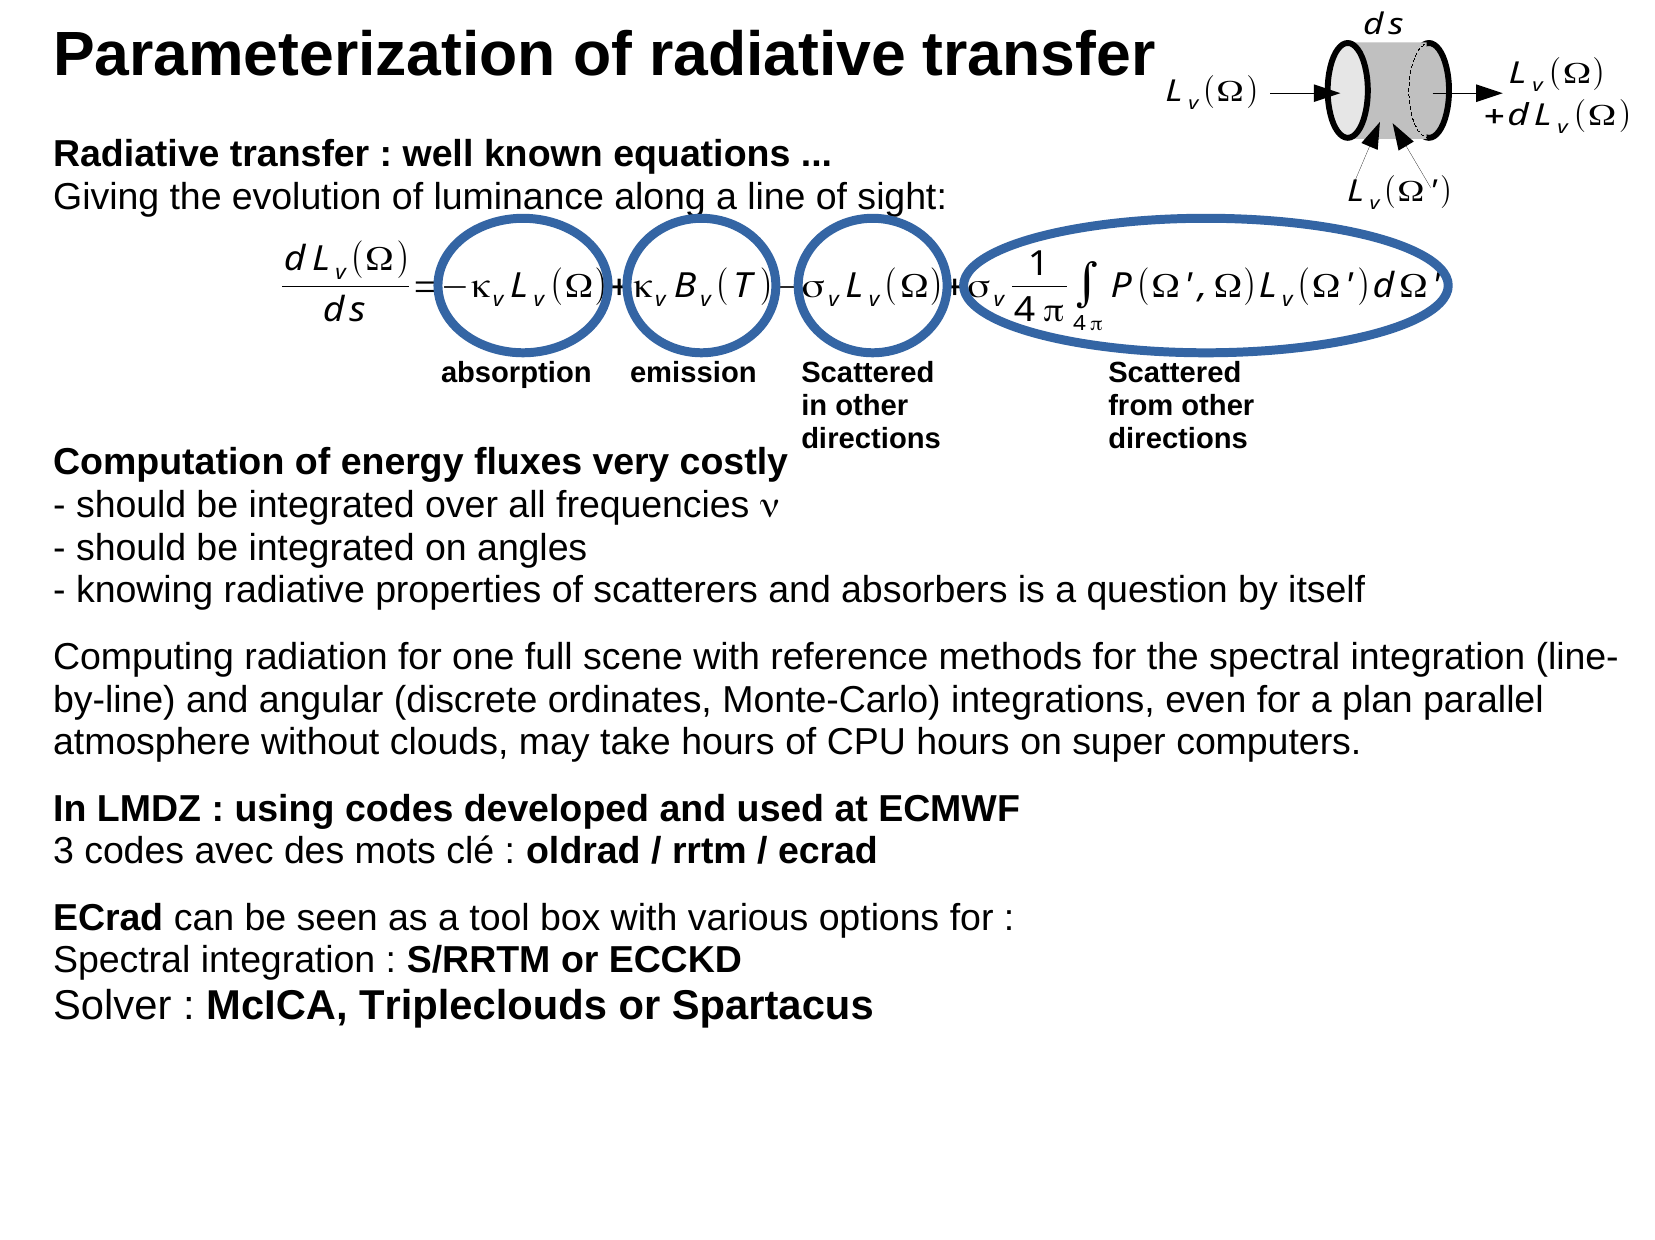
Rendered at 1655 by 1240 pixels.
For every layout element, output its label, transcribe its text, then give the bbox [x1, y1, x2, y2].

chart [1357, 6, 1413, 42]
chart [759, 238, 815, 336]
chart [1387, 301, 1449, 336]
chart [632, 238, 771, 336]
chart [969, 238, 1443, 336]
text_box [1327, 42, 1450, 139]
text_box Scattered from other directions [1093, 349, 1294, 463]
chart [930, 238, 1025, 336]
chart [443, 238, 603, 336]
chart [274, 238, 458, 336]
chart [1341, 173, 1457, 214]
text_box Scattered in other directions [786, 349, 986, 463]
chart [588, 238, 644, 336]
chart [1160, 73, 1264, 114]
chart [1396, 238, 1449, 271]
chart [1477, 54, 1636, 138]
text_box emission [615, 349, 772, 397]
text_box absorption [426, 349, 607, 397]
text_box Parameterization of radiative transfer Radiative transfer : well known equations ... Giving the evolution of luminance along a line of sight: Computation of energy fluxes very costly - should be integrated over all frequencies n - should be integrated on angles - knowing radiative properties of scatterers and absorbers is a question by itself Computing radiation for one full scene with reference methods for the spectral integration (line-by-line) and angular (discrete ordinates, Monte-Carlo) integrations, even for a plan parallel atmosphere without clouds, may take hours of CPU hours on super computers. In LMDZ : using codes developed and used at ECMWF 3 codes avec des mots clé : oldrad / rrtm / ecrad ECrad can be seen as a tool box with various options for : Spectral integration : S/RRTM or ECCKD Solver : McICA, Tripleclouds or Spartacus [38, 11, 1655, 1240]
chart [803, 238, 942, 336]
